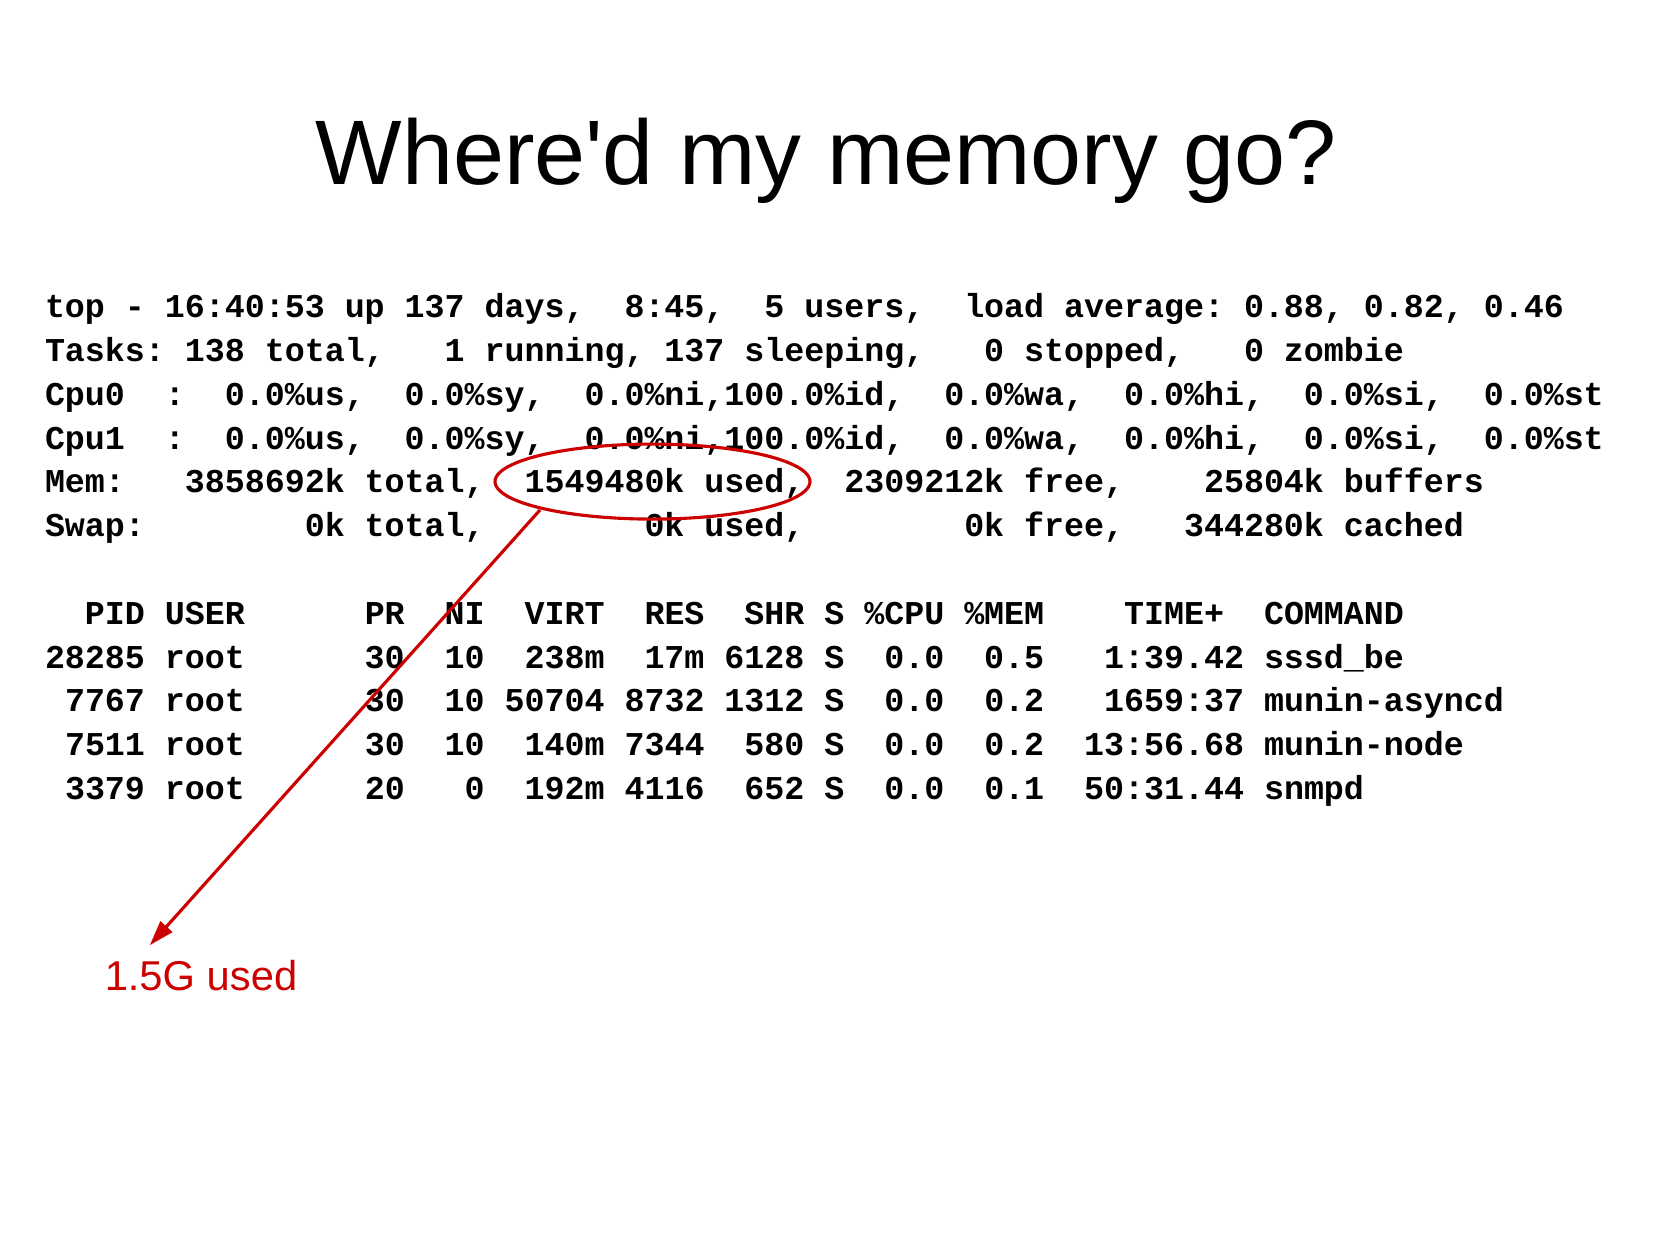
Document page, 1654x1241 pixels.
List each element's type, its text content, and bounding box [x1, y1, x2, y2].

title Where'd my memory go? [82, 49, 1571, 257]
list top - 16:40:53 up 137 days, 8:45, 5 users, load average: 0.88, 0.82, 0.46 Tasks: 138 total, 1 running, 137 sleeping, 0 stopped, 0 zombie Cpu0 : 0.0%us, 0.0%sy, 0.0%ni,100.0%id, 0.0%wa, 0.0%hi, 0.0%si, 0.0%st Cpu1 : 0.0%us, 0.0%sy, 0.0%ni,100.0%id, 0.0%wa, 0.0%hi, 0.0%si, 0.0%st Mem: 3858692k total, 1549480k used, 2309212k free, 25804k buffers Swap: 0k total, 0k used, 0k free, 344280k cached PID USER PR NI VIRT RES SHR S %CPU %MEM TIME+ COMMAND 28285 root 30 10 238m 17m 6128 S 0.0 0.5 1:39.42 sssd_be 7767 root 30 10 50704 8732 1312 S 0.0 0.2 1659:37 munin-asyncd 7511 root 30 10 140m 7344 580 S 0.0 0.2 13:56.68 munin-node 3379 root 20 0 192m 4116 652 S 0.0 0.1 50:31.44 snmpd [45, 290, 1606, 882]
list top - 16:40:53 up 137 days, 8:45, 5 users, load average: 0.88, 0.82, 0.46 Tasks: 138 total, 1 running, 137 sleeping, 0 stopped, 0 zombie Cpu0 : 0.0%us, 0.0%sy, 0.0%ni,100.0%id, 0.0%wa, 0.0%hi, 0.0%si, 0.0%st Cpu1 : 0.0%us, 0.0%sy, 0.0%ni,100.0%id, 0.0%wa, 0.0%hi, 0.0%si, 0.0%st Mem: 3858692k total, 1549480k used, 2309212k free, 25804k buffers Swap: 0k total, 0k used, 0k free, 344280k cached PID USER PR NI VIRT RES SHR S %CPU %MEM TIME+ COMMAND 28285 root 30 10 238m 17m 6128 S 0.0 0.5 1:39.42 sssd_be 7767 root 30 10 50704 8732 1312 S 0.0 0.2 1659:37 munin-asyncd 7511 root 30 10 140m 7344 580 S 0.0 0.2 13:56.68 munin-node 3379 root 20 0 192m 4116 652 S 0.0 0.1 50:31.44 snmpd [497, 446, 808, 517]
text_box 1.5G used [90, 945, 336, 1007]
